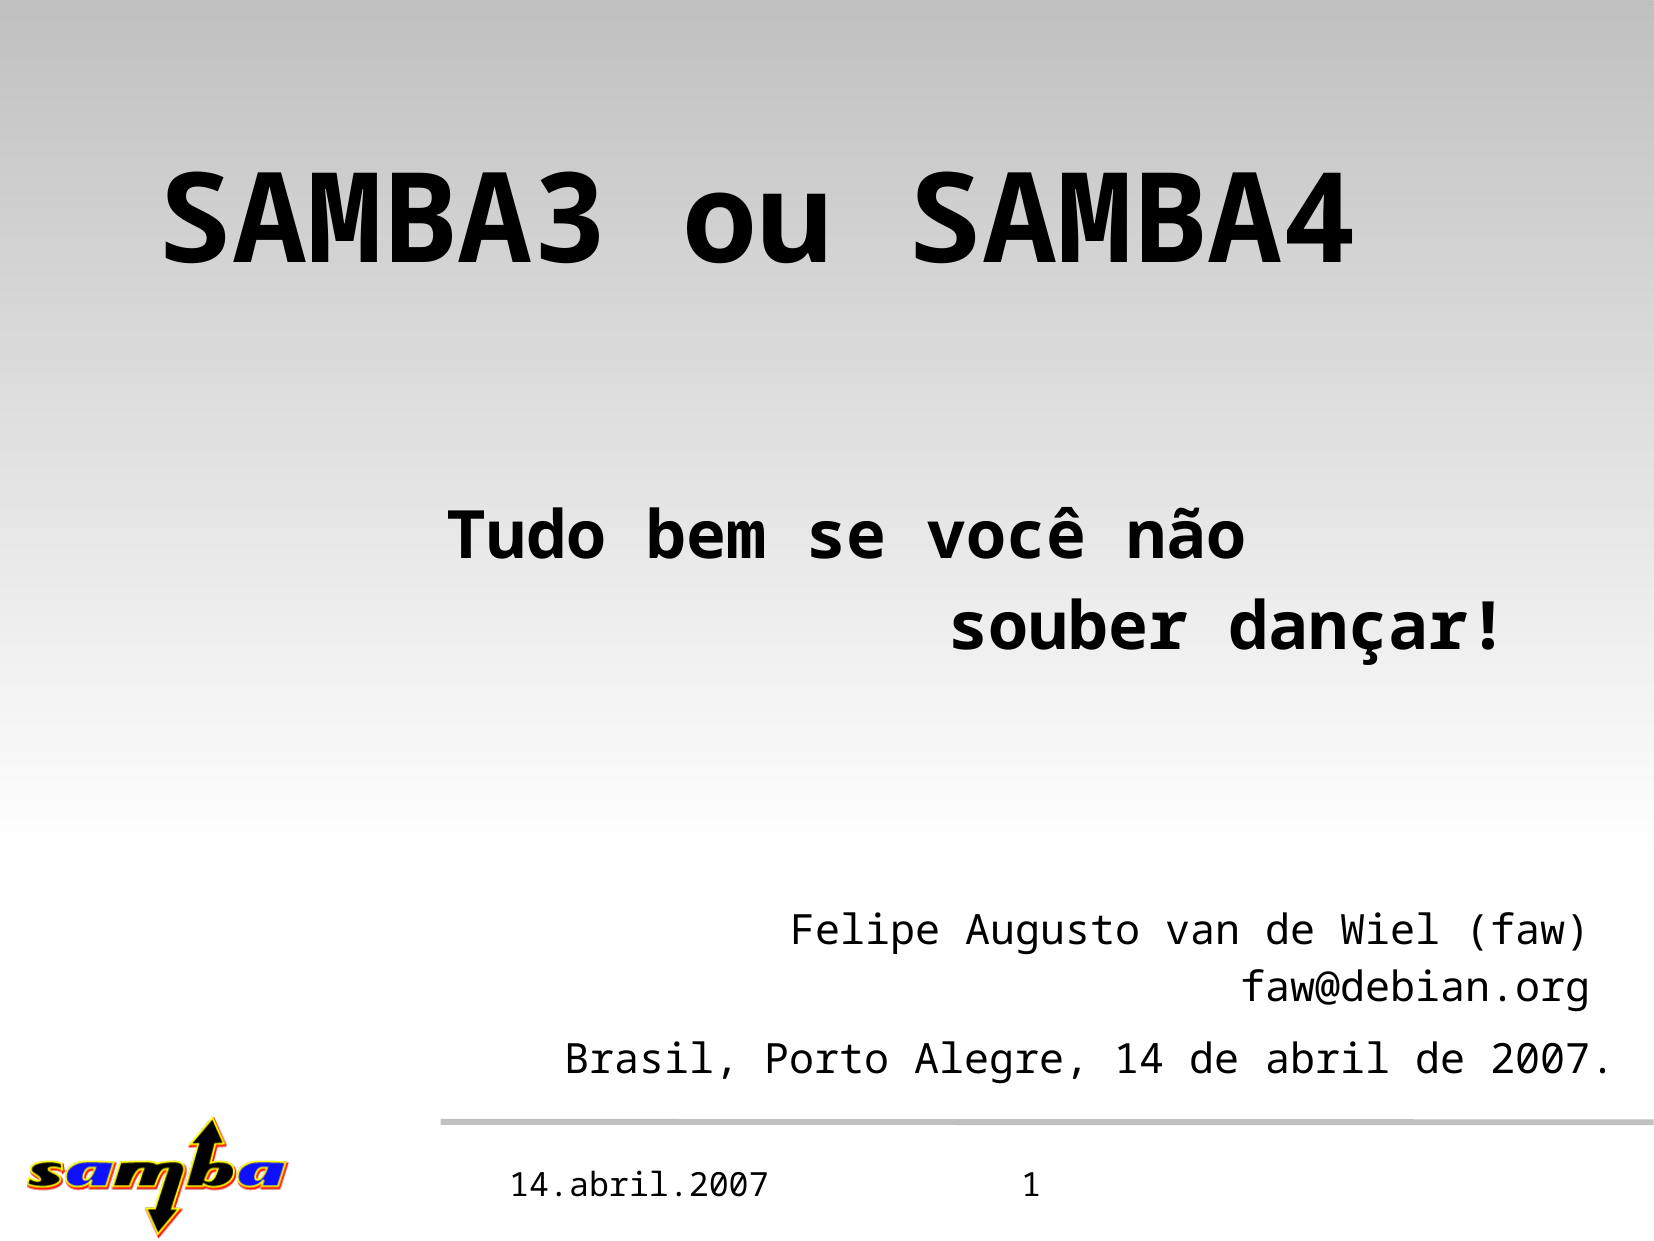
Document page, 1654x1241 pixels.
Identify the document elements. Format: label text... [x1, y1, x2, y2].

text_box Felipe Augusto van de Wiel (faw) faw@debian.org [790, 899, 1591, 1004]
text_box Brasil, Porto Alegre, 14 de abril de 2007. [564, 1028, 1615, 1081]
text_box SAMBA3 ou SAMBA4 [157, 128, 1358, 283]
picture [26, 1116, 290, 1241]
text_box Tudo bem se você não souber dançar! [446, 487, 1519, 654]
